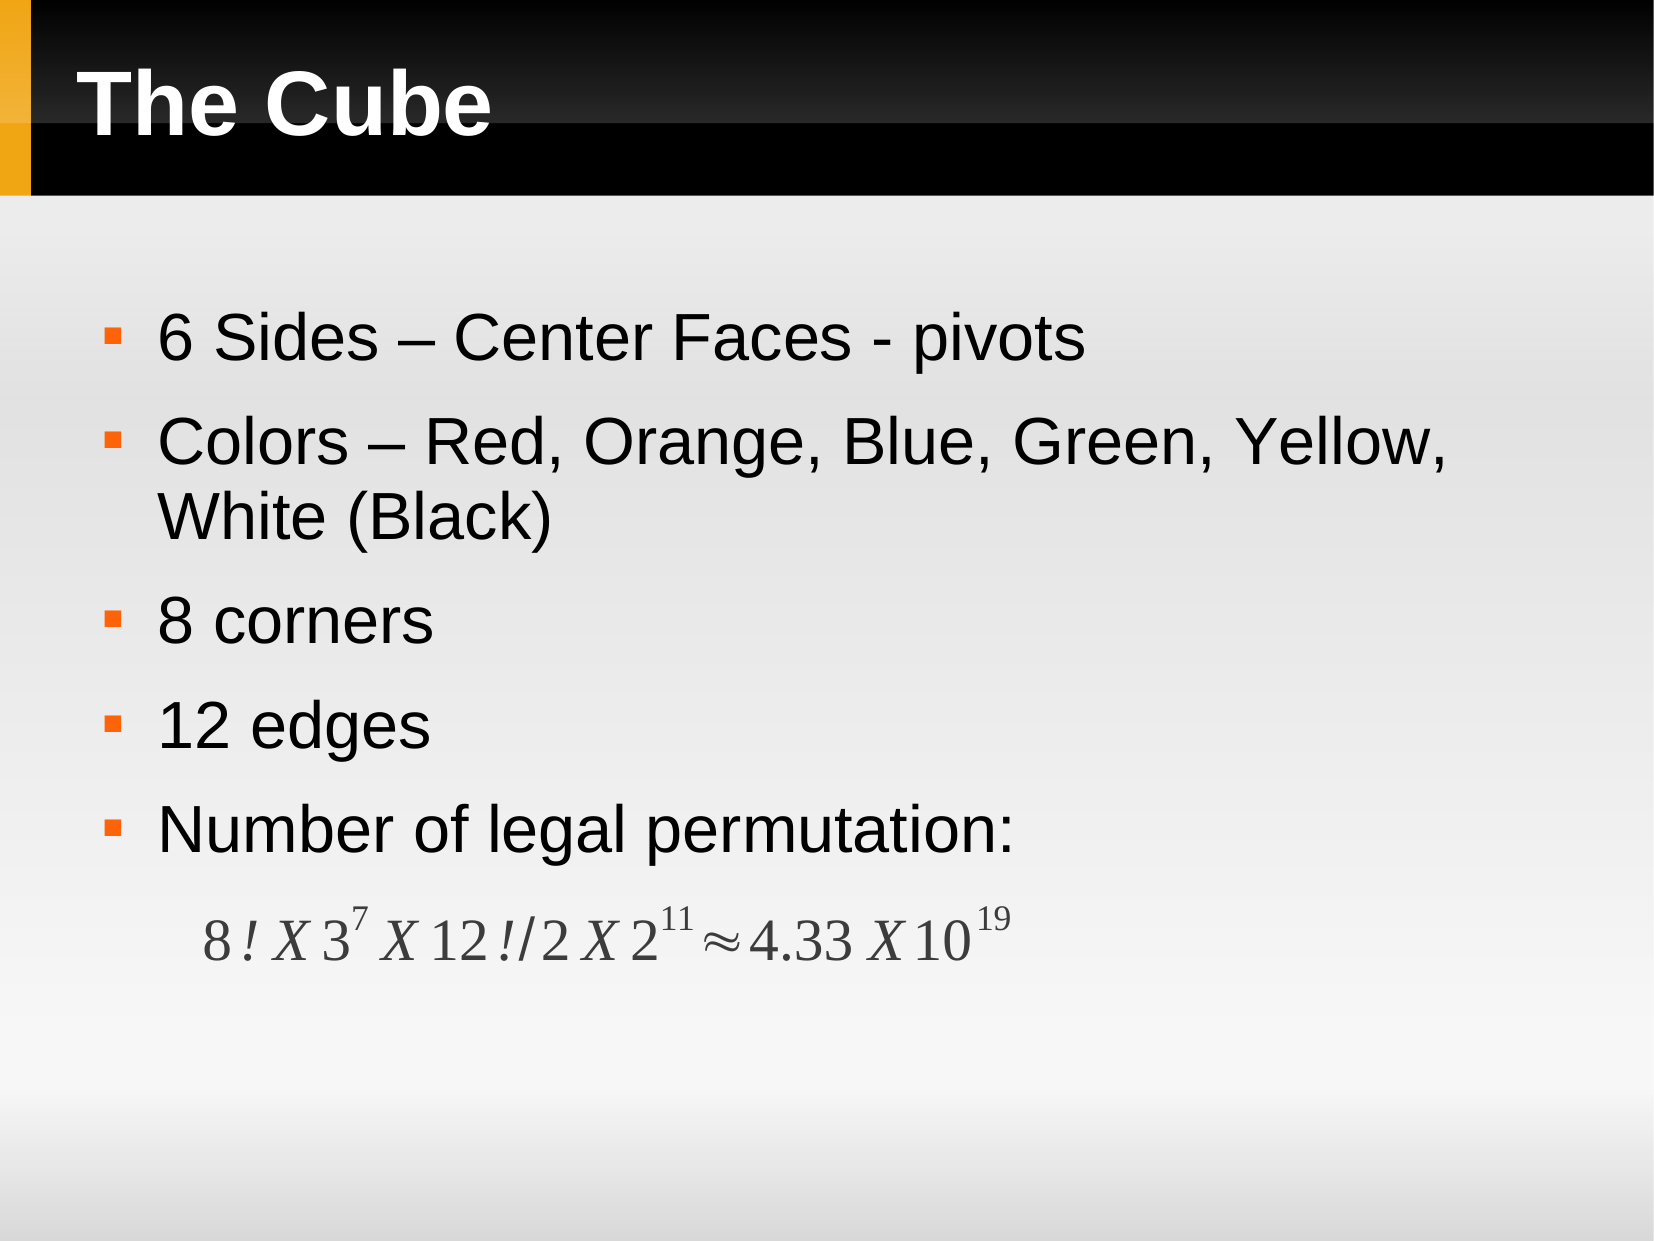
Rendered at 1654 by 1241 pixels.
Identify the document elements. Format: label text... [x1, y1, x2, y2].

title The Cube [76, 0, 1565, 208]
chart [187, 900, 1025, 976]
list 6 Sides – Center Faces - pivots Colors – Red, Orange, Blue, Green, Yellow, White (Black) 8 corners 12 edges Number of legal permutation: [86, 300, 1576, 1119]
picture [0, 0, 1654, 1241]
